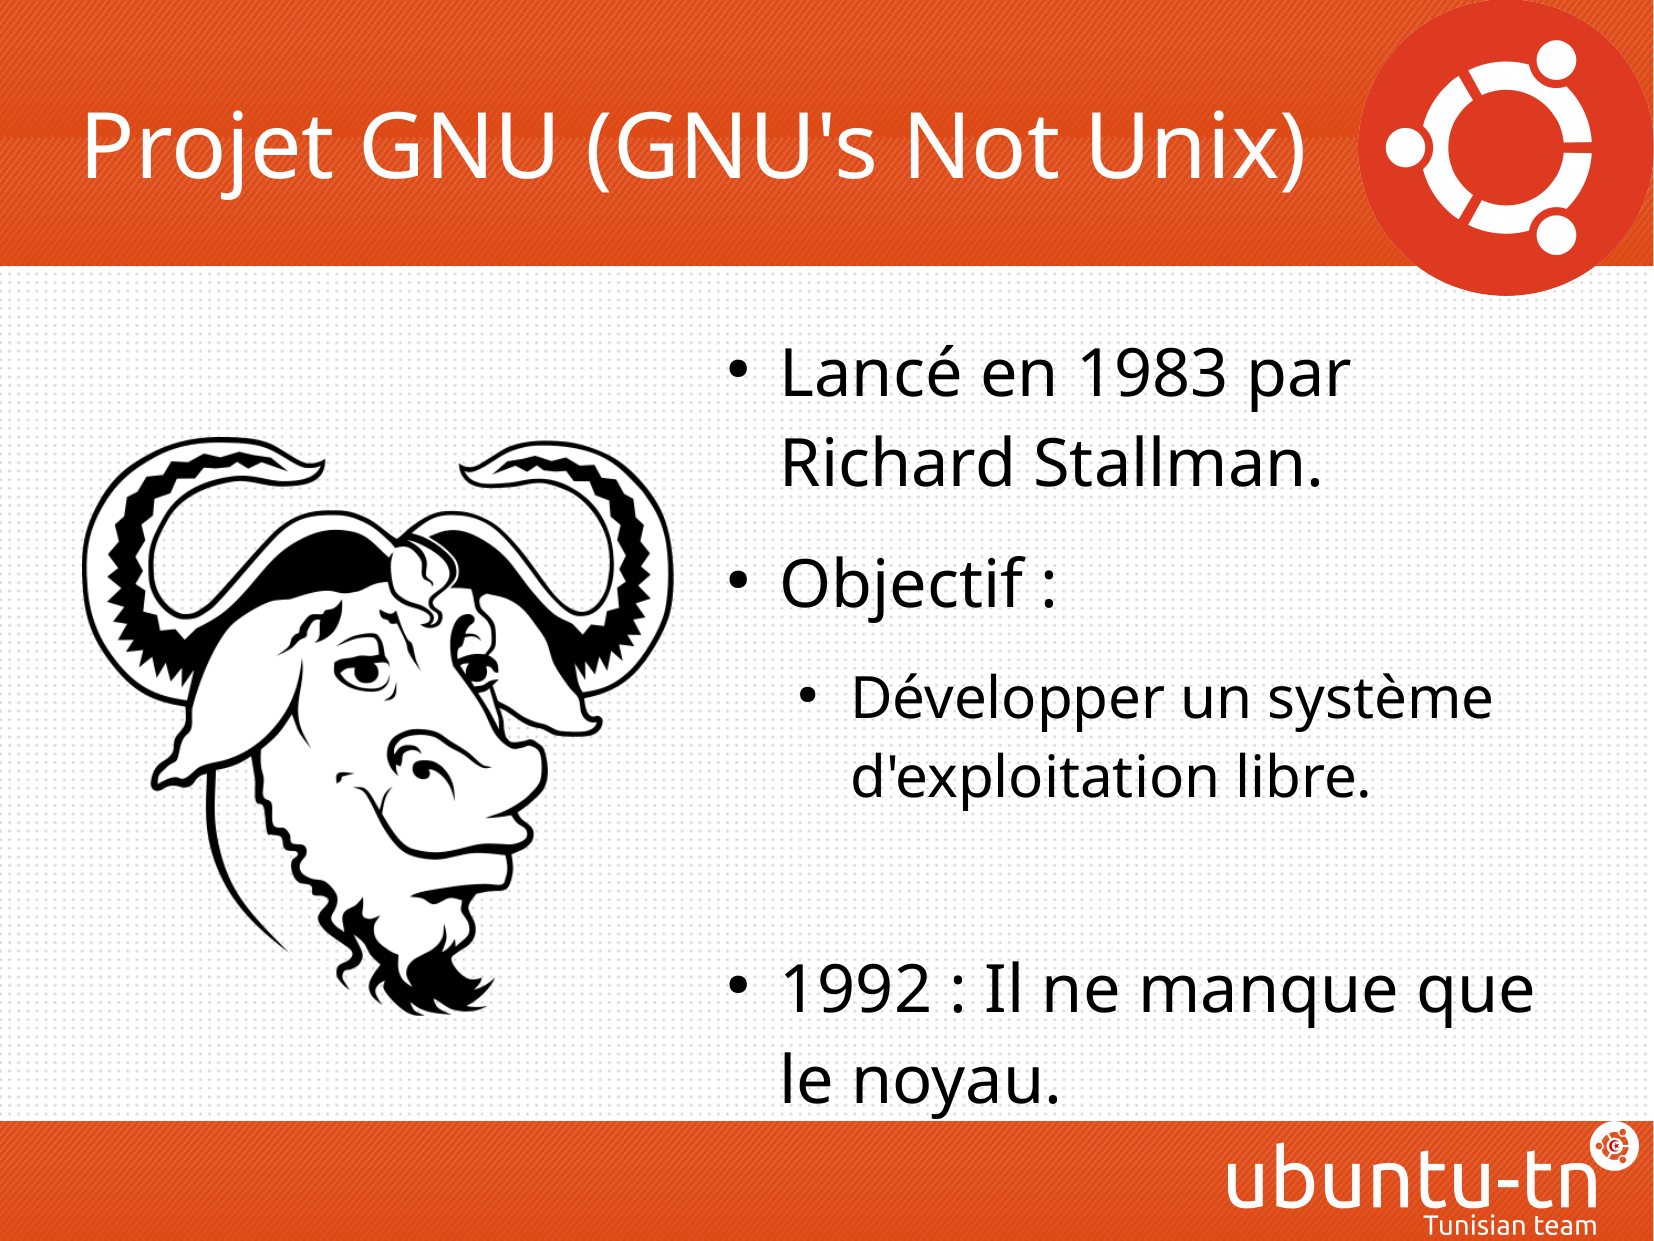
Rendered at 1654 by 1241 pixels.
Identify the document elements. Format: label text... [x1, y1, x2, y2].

list Lancé en 1983 par Richard Stallman. Objectif : Développer un système d'exploitation libre. 1992 : Il ne manque que le noyau. [708, 324, 1572, 1152]
picture [0, 0, 1654, 1241]
title Projet GNU (GNU's Not Unix) [29, 36, 1359, 250]
